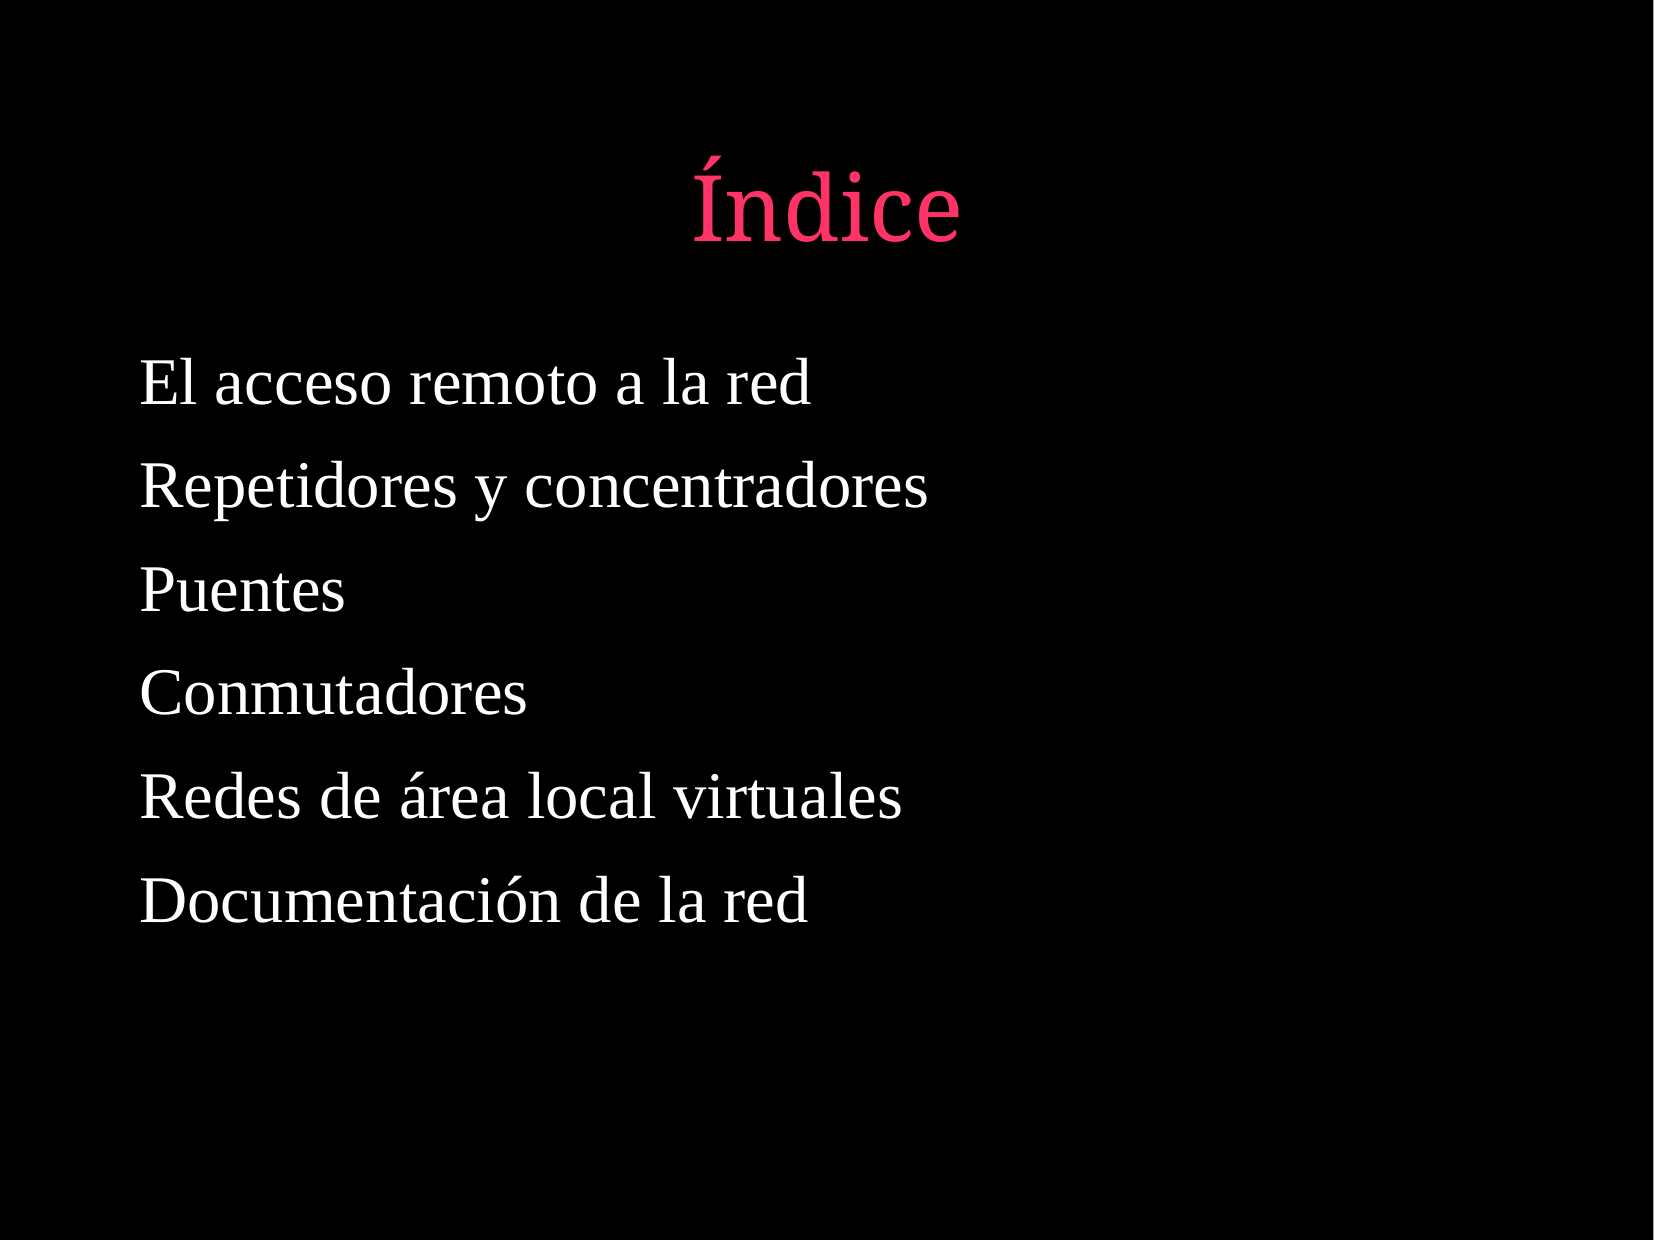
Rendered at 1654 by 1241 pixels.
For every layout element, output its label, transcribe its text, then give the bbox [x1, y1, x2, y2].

list El acceso remoto a la red Repetidores y concentradores Puentes Conmutadores Redes de área local virtuales Documentación de la red [121, 344, 1534, 1127]
title Índice [121, 102, 1534, 311]
